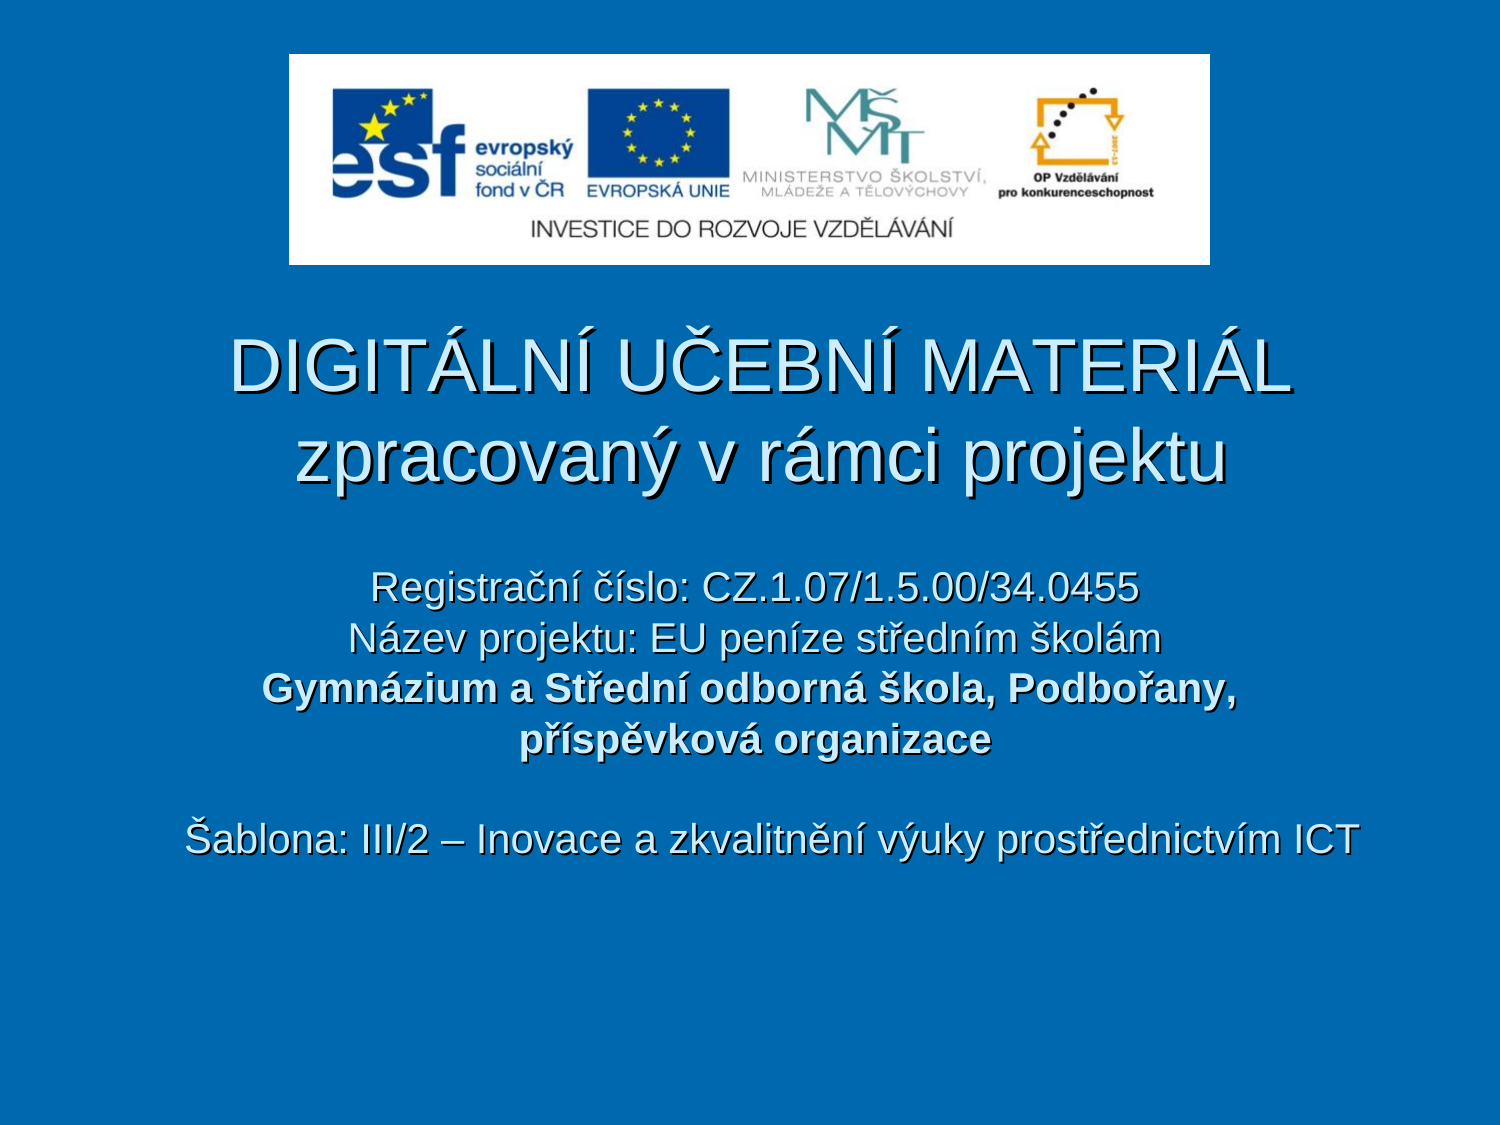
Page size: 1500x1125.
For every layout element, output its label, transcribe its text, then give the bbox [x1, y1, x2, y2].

text_box Registrační číslo: CZ.1.07/1.5.00/34.0455 Název projektu: EU peníze středním školám Gymnázium a Střední odborná škola, Podbořany, příspěvková organizace Šablona: III/2 – Inovace a zkvalitnění výuky prostřednictvím ICT [123, 562, 1387, 910]
picture [289, 54, 1210, 265]
title DIGITÁLNÍ UČEBNÍ MATERIÁL zpracovaný v rámci projektu [100, 290, 1424, 504]
